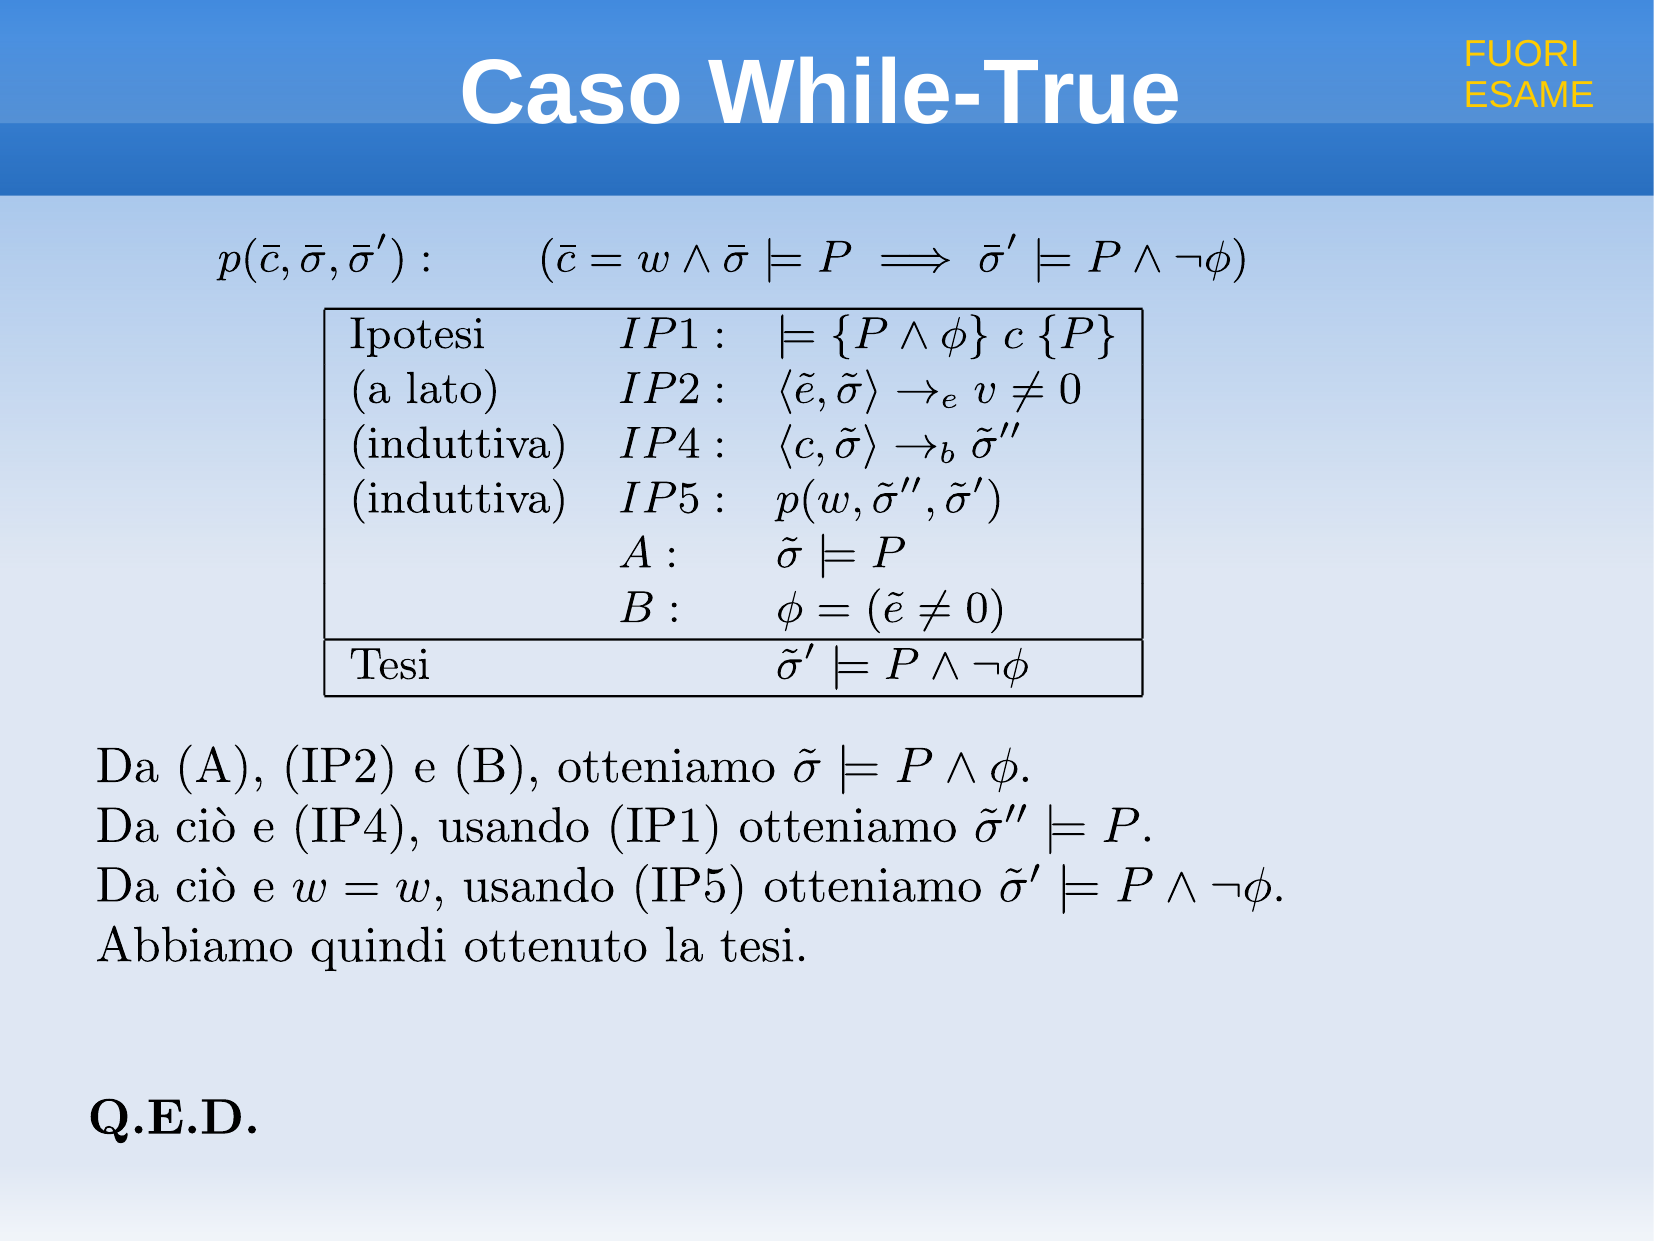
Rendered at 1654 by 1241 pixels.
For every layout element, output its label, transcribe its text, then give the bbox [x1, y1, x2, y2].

text_box FUORI ESAME [1448, 24, 1610, 124]
picture [0, 0, 1654, 1241]
text_box [87, 1098, 261, 1144]
title Caso While-True [76, 0, 1565, 188]
text_box [95, 233, 1286, 972]
